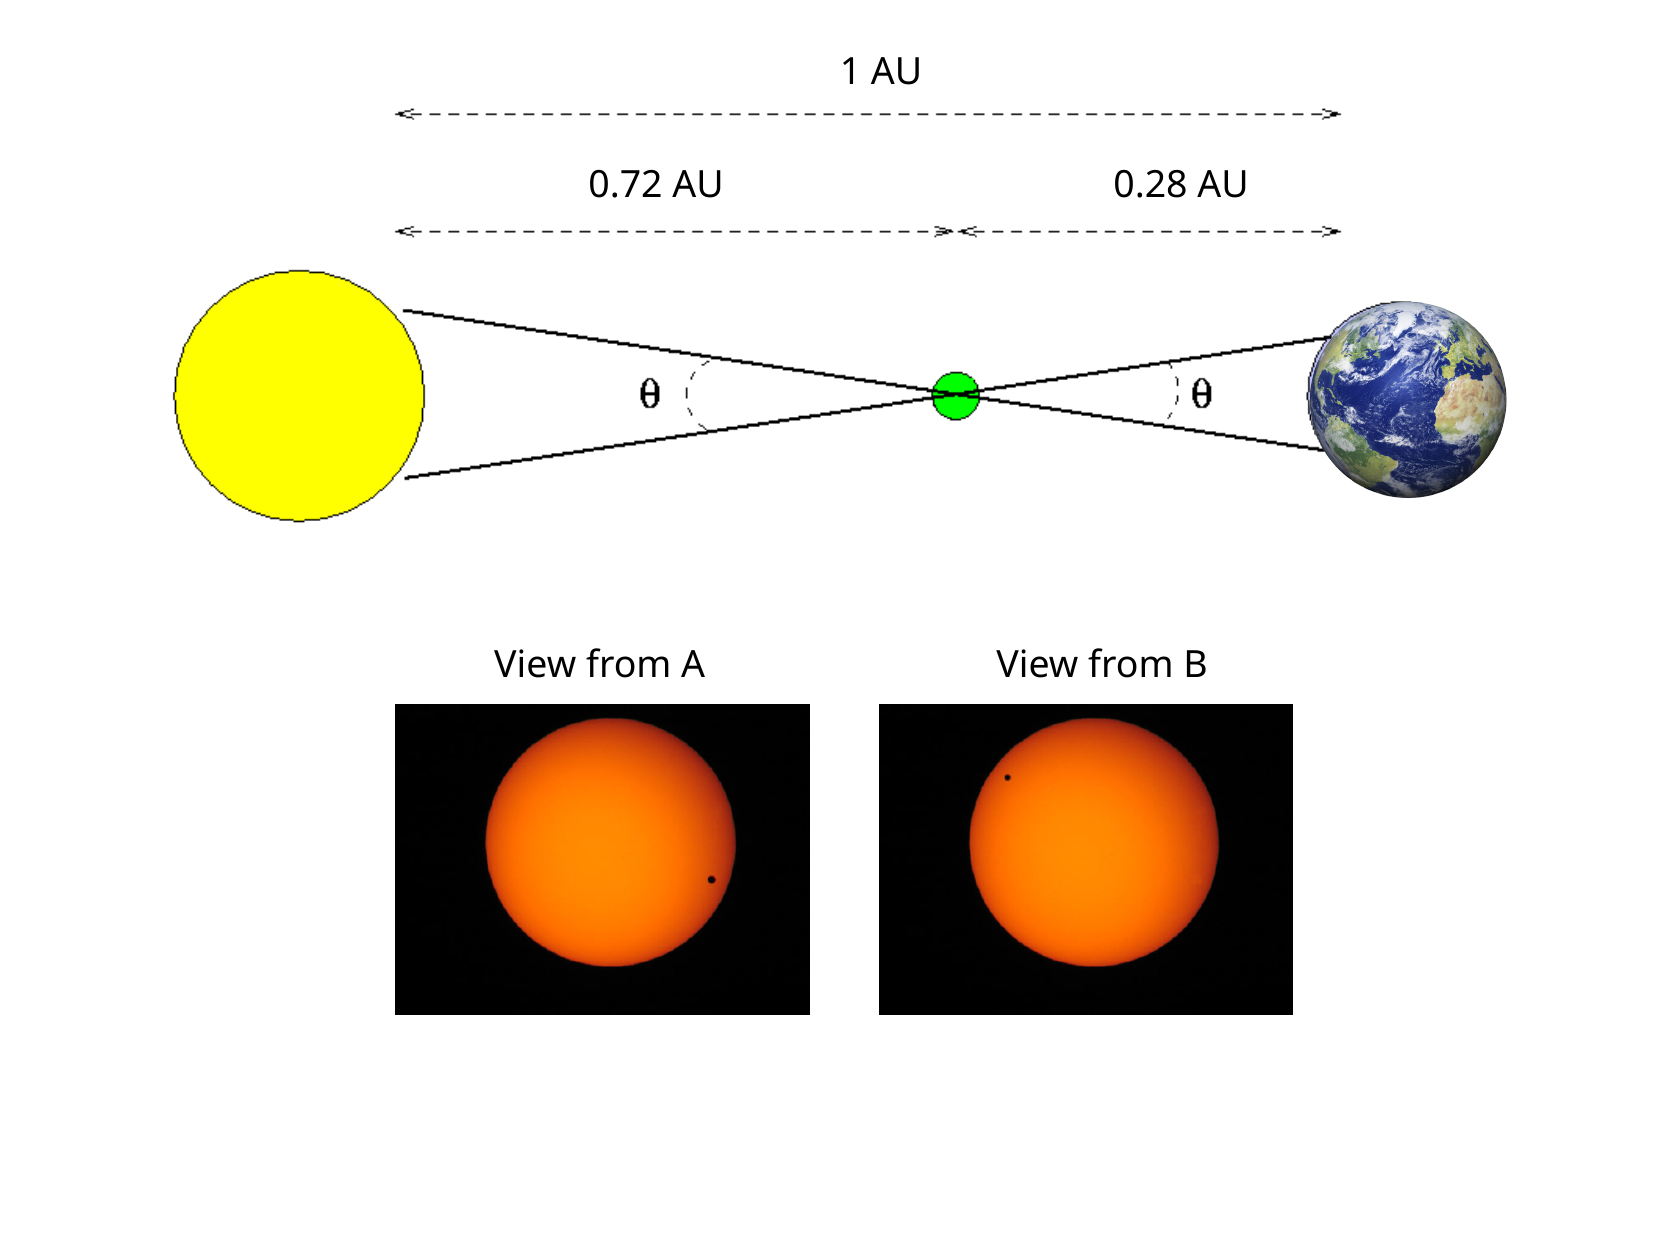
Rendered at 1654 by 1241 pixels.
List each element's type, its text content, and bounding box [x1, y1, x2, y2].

text_box View from A [430, 630, 769, 736]
text_box View from B [933, 630, 1271, 736]
picture [395, 704, 810, 1015]
picture [150, 37, 1521, 546]
picture [879, 704, 1293, 1015]
text_box 0.72 AU [487, 150, 826, 255]
text_box 0.28 AU [1012, 150, 1351, 255]
text_box 1 AU [712, 37, 1051, 143]
